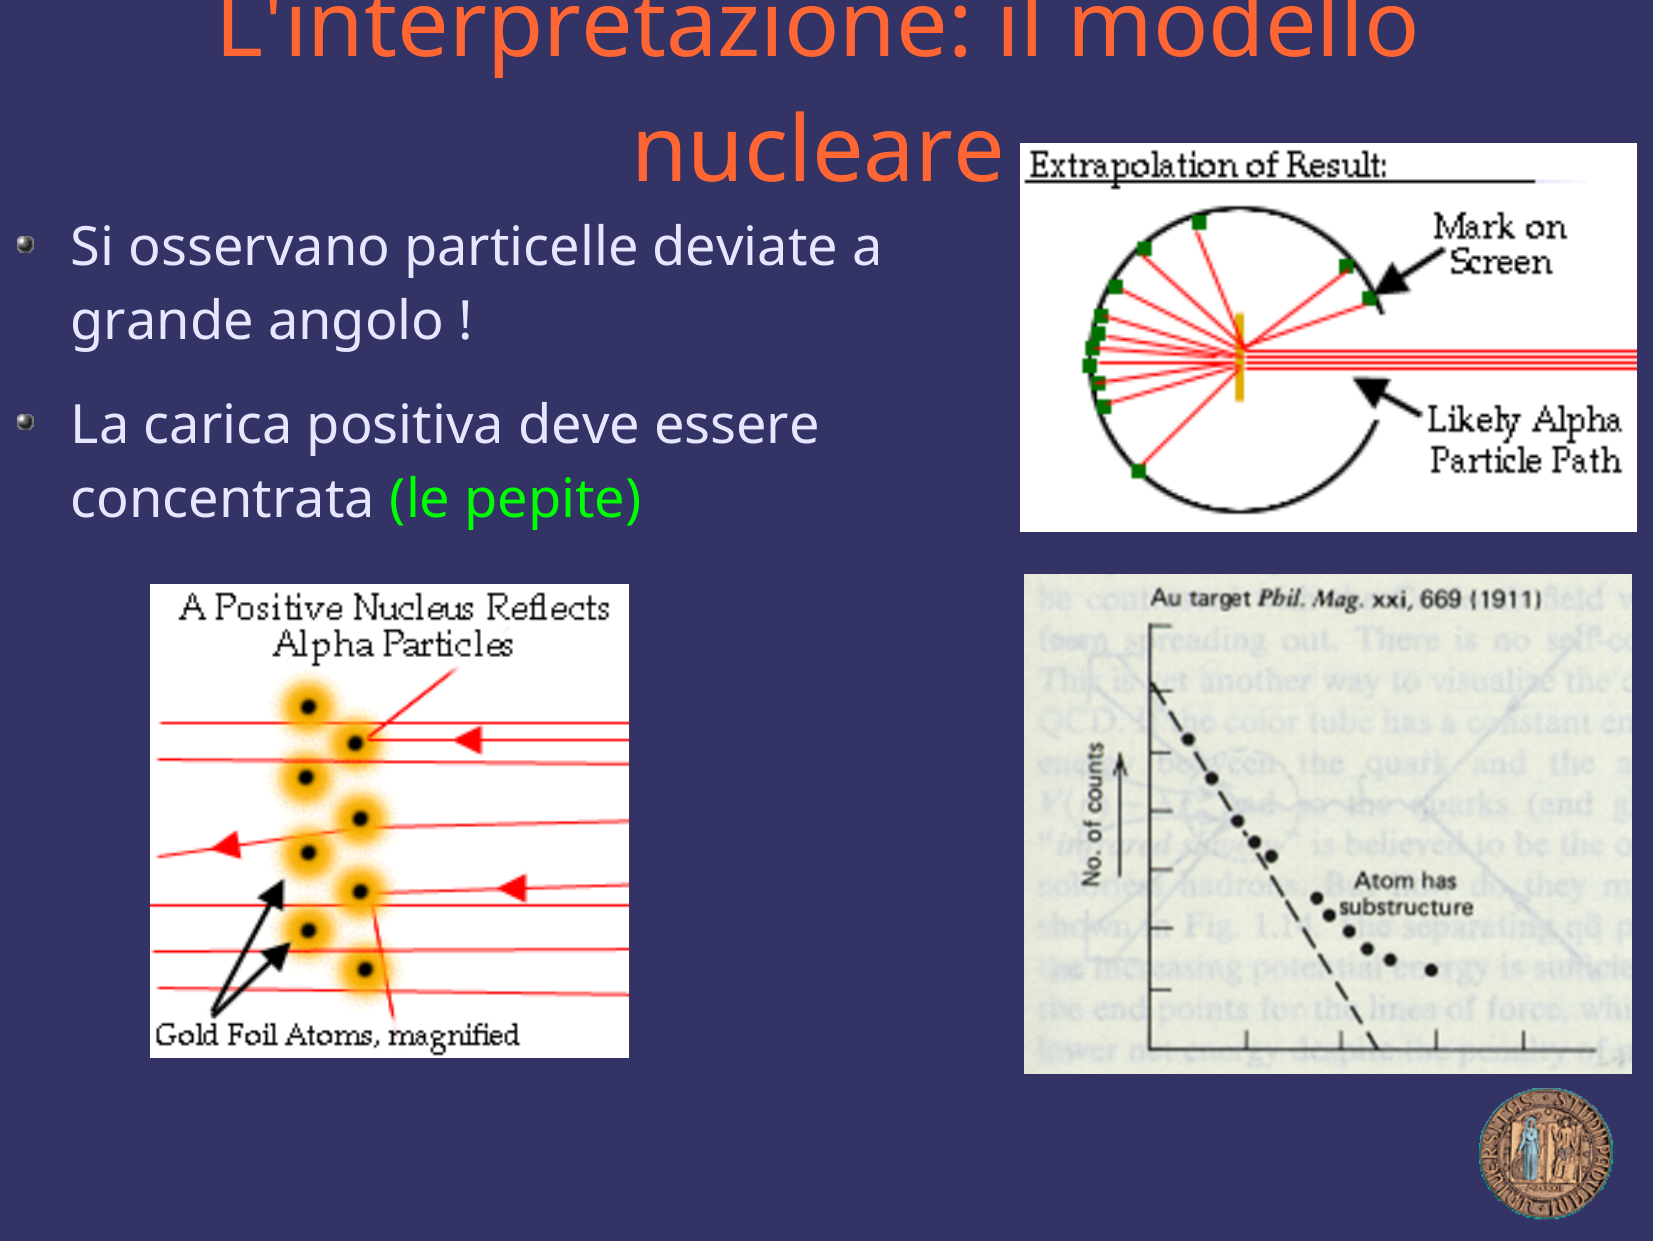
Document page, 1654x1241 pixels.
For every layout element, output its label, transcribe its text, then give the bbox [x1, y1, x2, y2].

title L'interpretazione: il modello nucleare [165, 13, 1472, 153]
picture [150, 584, 629, 1058]
picture [1020, 143, 1637, 532]
list Si osservano particelle deviate a grande angolo ! La carica positiva deve essere concentrata (le pepite) [0, 207, 1013, 1027]
picture [1024, 574, 1632, 1074]
picture [1479, 1087, 1613, 1221]
